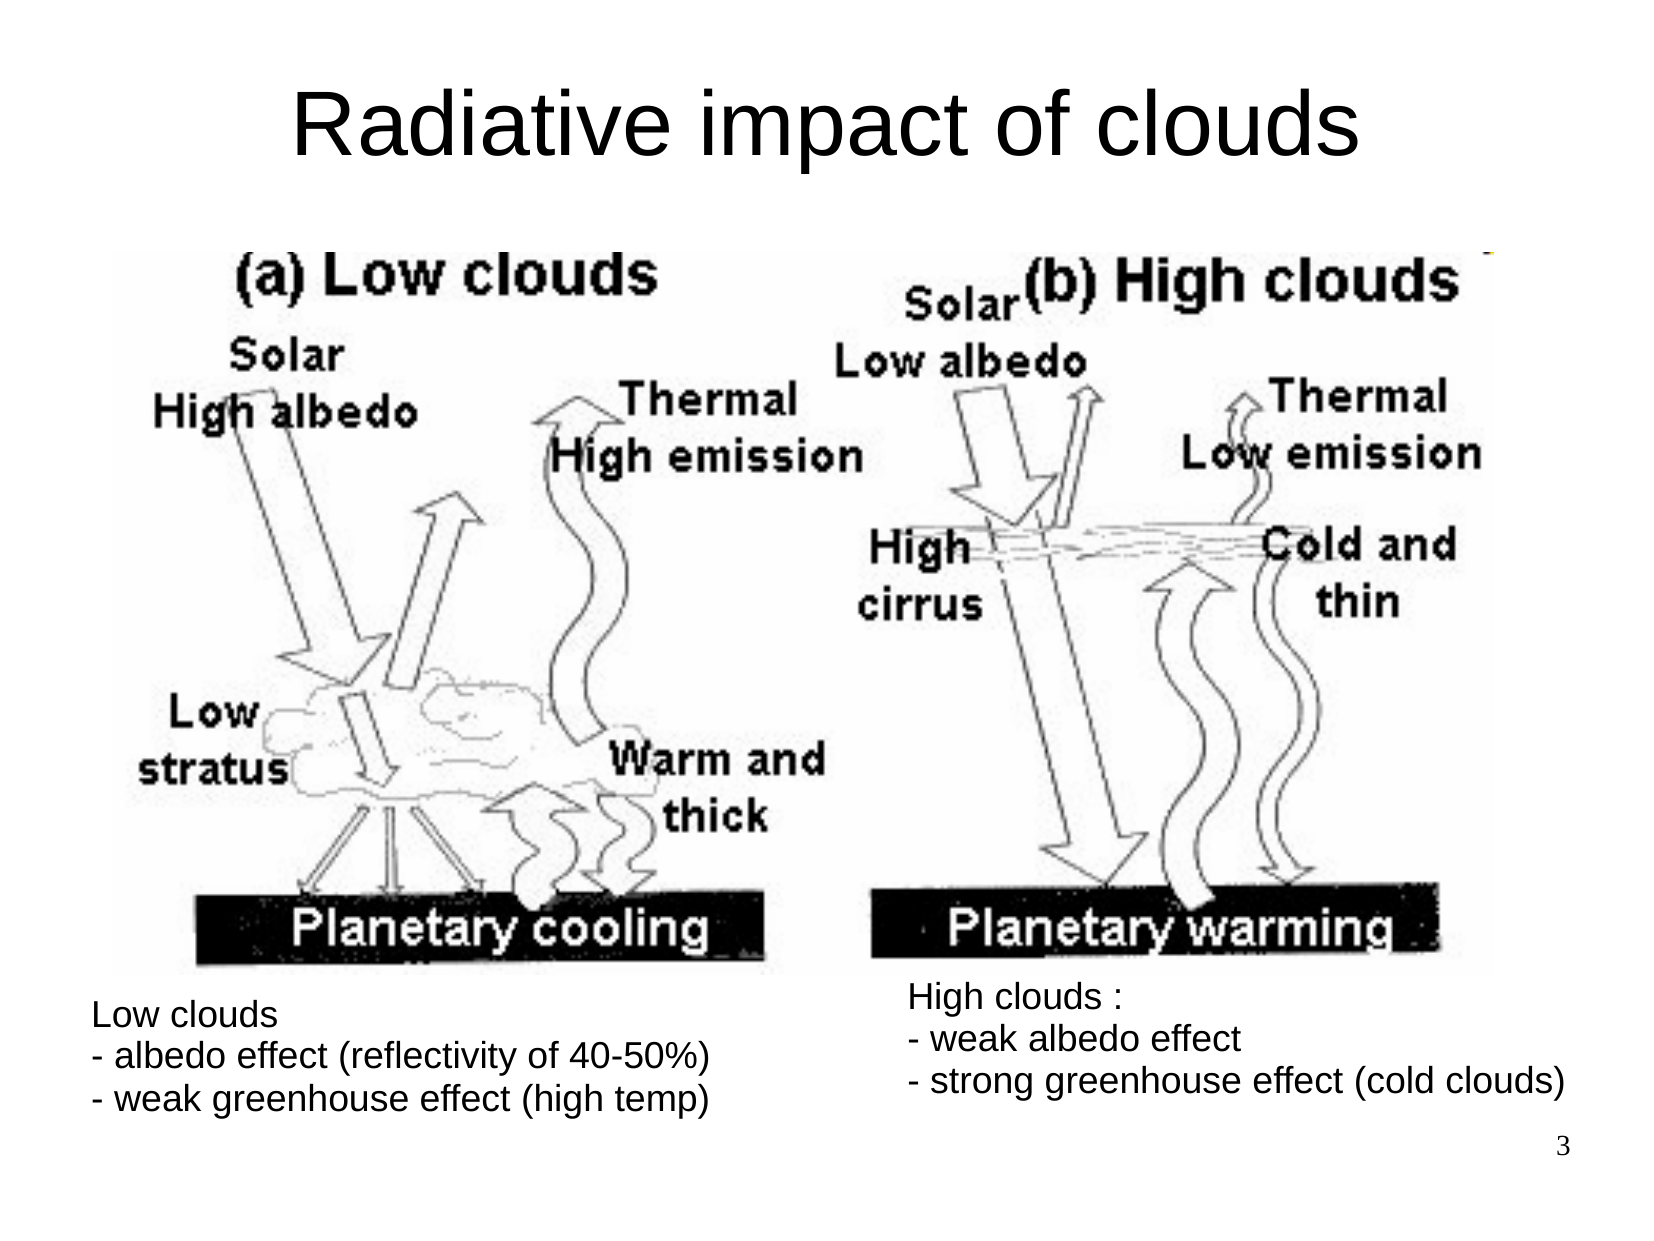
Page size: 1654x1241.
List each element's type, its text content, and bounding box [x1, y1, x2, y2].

text_box High clouds : - weak albedo effect - strong greenhouse effect (cold clouds) [892, 967, 1581, 1109]
text_box Low clouds - albedo effect (reflectivity of 40-50%) - weak greenhouse effect (high temp) [76, 985, 726, 1127]
title Radiative impact of clouds [82, 19, 1571, 227]
picture [112, 252, 1494, 975]
